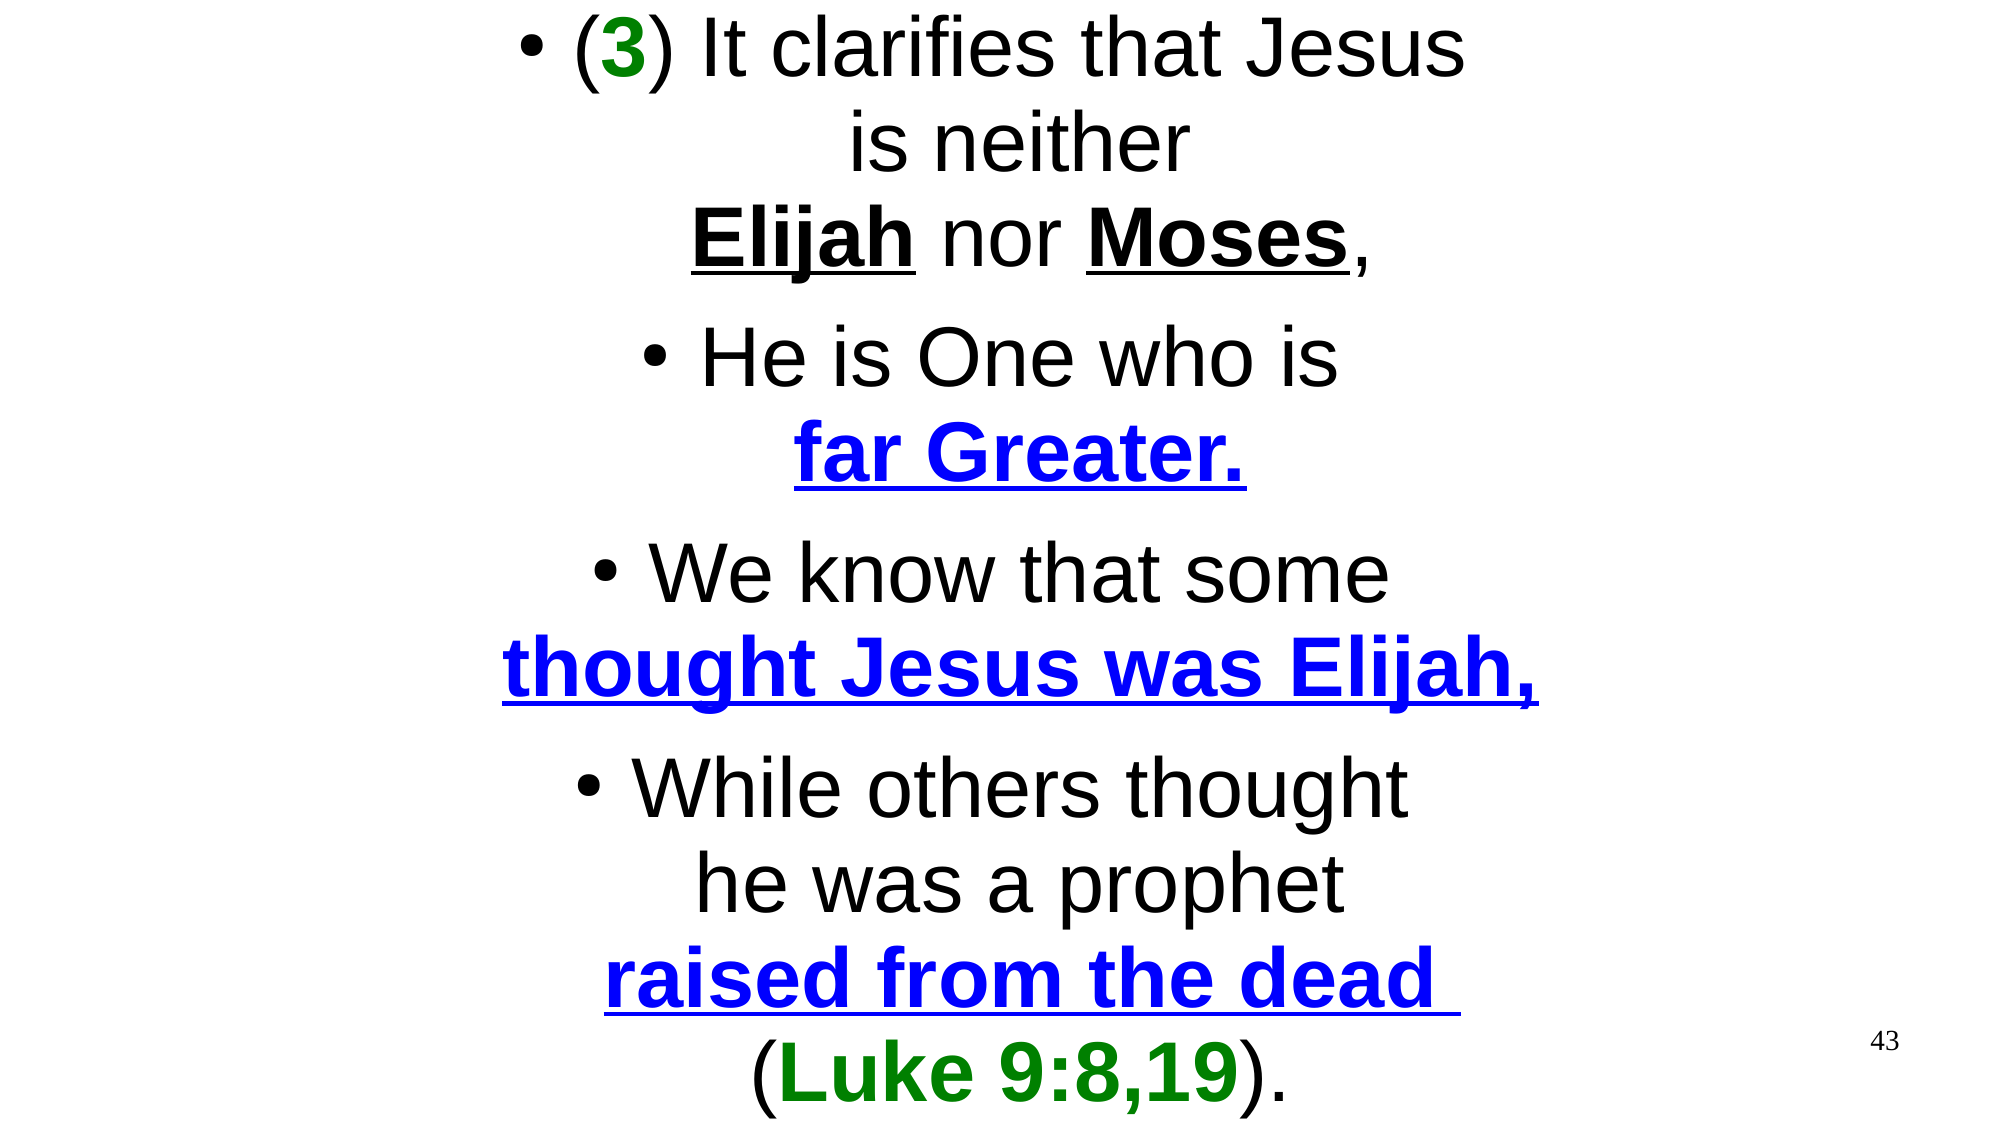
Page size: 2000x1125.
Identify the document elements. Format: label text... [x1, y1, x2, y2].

list (3) It clarifies that Jesus is neither Elijah nor Moses, He is One who is far Greater. We know that some thought Jesus was Elijah, While others thought he was a prophet raised from the dead (Luke 9:8,19). [0, 0, 1996, 1123]
